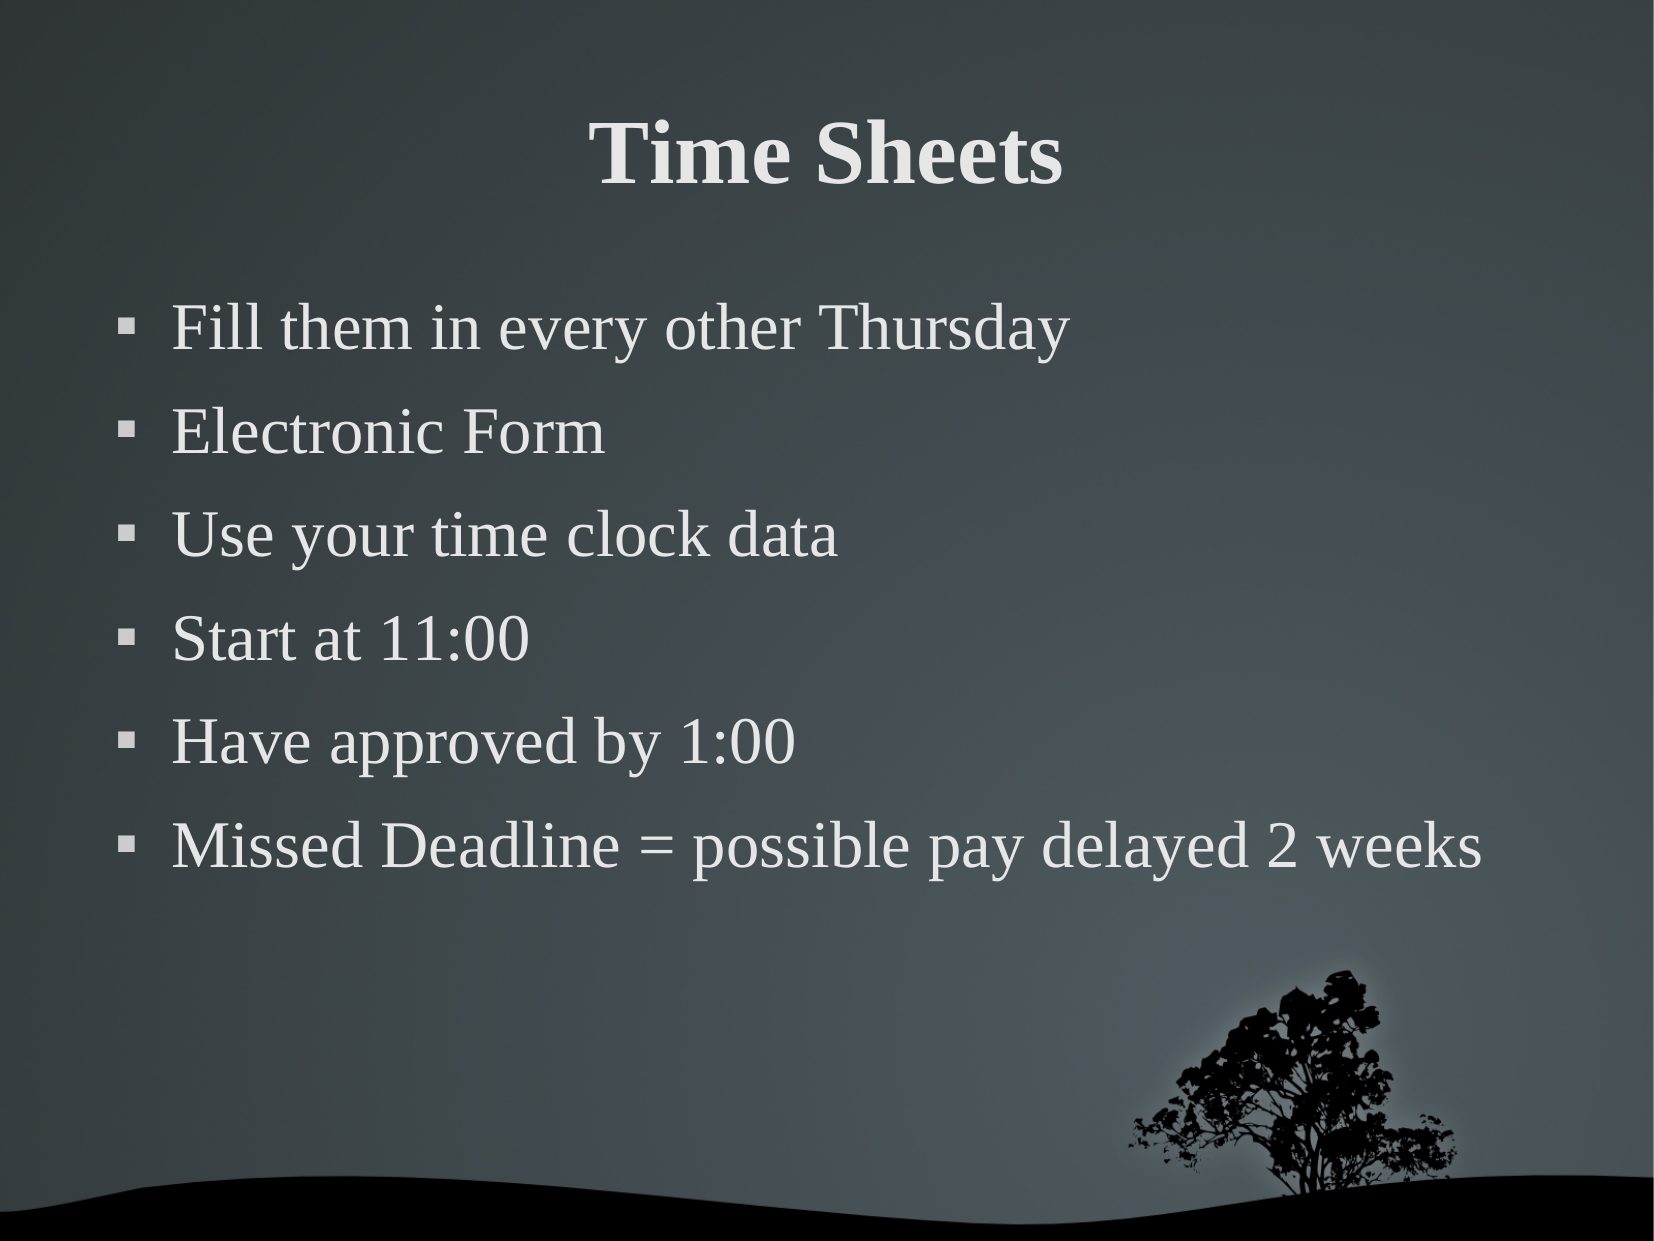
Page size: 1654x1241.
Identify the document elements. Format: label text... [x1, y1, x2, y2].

list Fill them in every other Thursday Electronic Form Use your time clock data Start at 11:00 Have approved by 1:00 Missed Deadline = possible pay delayed 2 weeks [82, 290, 1571, 1109]
title Time Sheets [82, 49, 1571, 257]
picture [0, 0, 1654, 1241]
